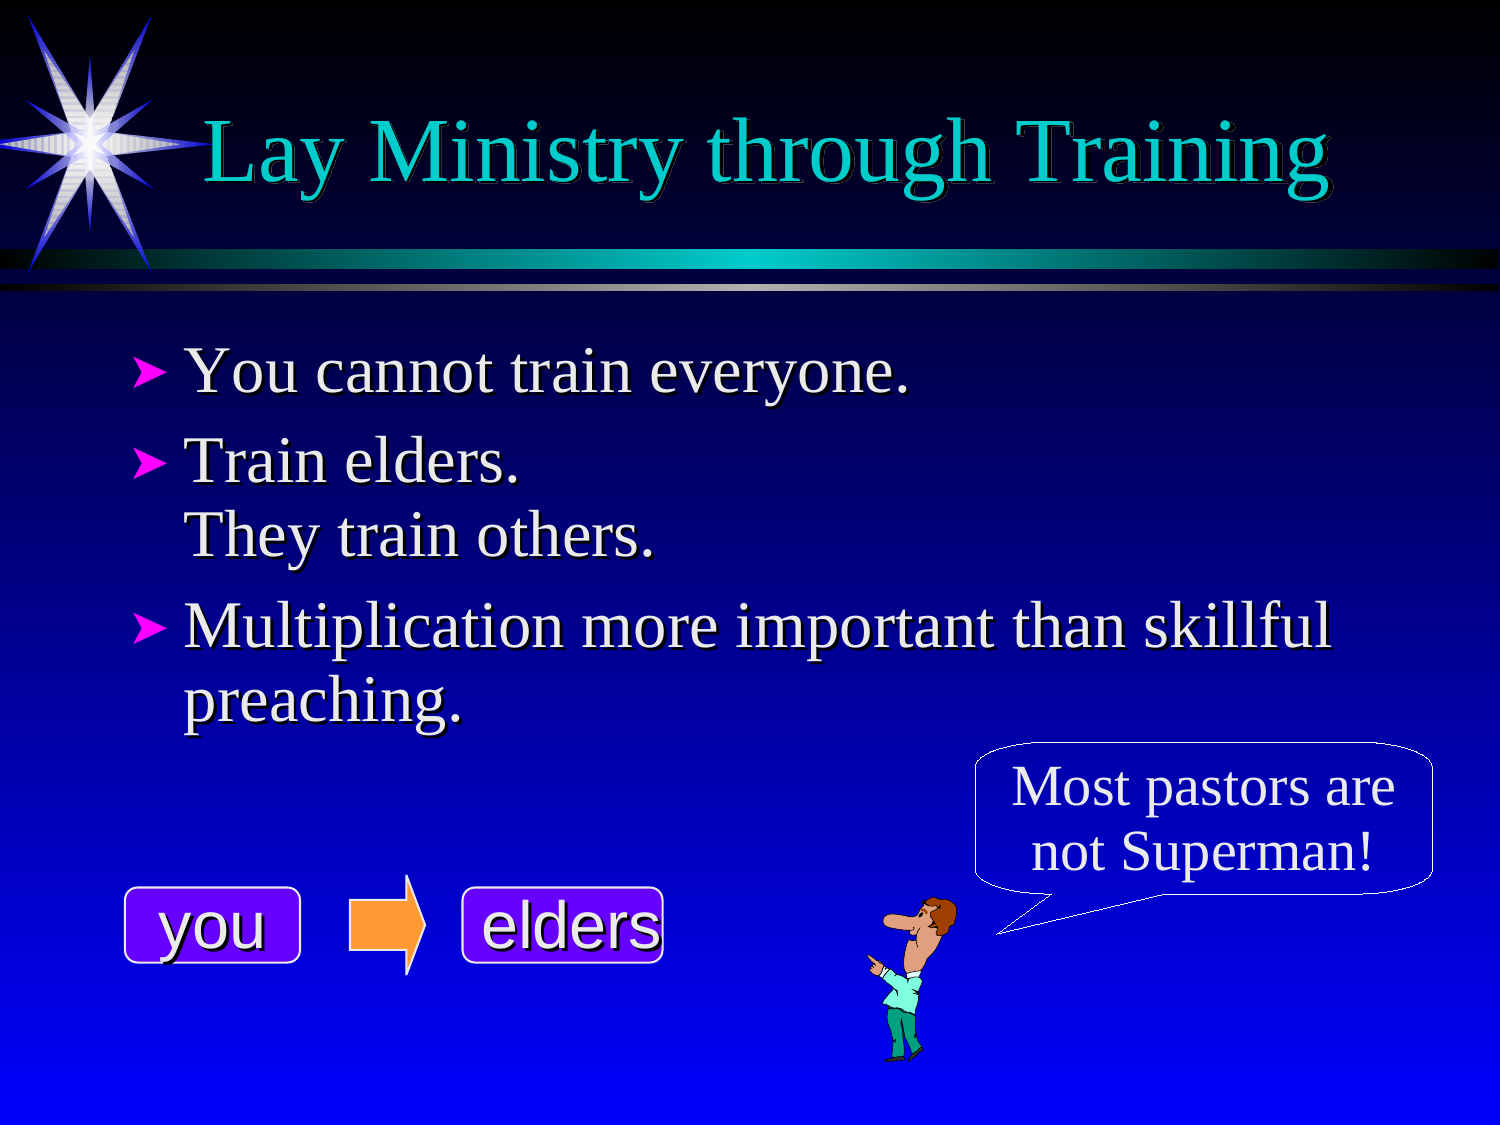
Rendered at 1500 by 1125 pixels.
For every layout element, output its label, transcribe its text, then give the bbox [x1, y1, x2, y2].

text_box you [127, 233, 139, 239]
text_box you [40, 233, 52, 239]
title Lay Ministry through Training [187, 56, 1463, 244]
text_box [350, 874, 426, 976]
list You cannot train everyone. Train elders. They train others. Multiplication more important than skillful preaching. [112, 324, 1388, 1001]
text_box you [124, 887, 301, 963]
text_box elders [462, 887, 663, 963]
text_box Most pastors are not Superman! [975, 742, 1433, 935]
chart [866, 896, 958, 1063]
